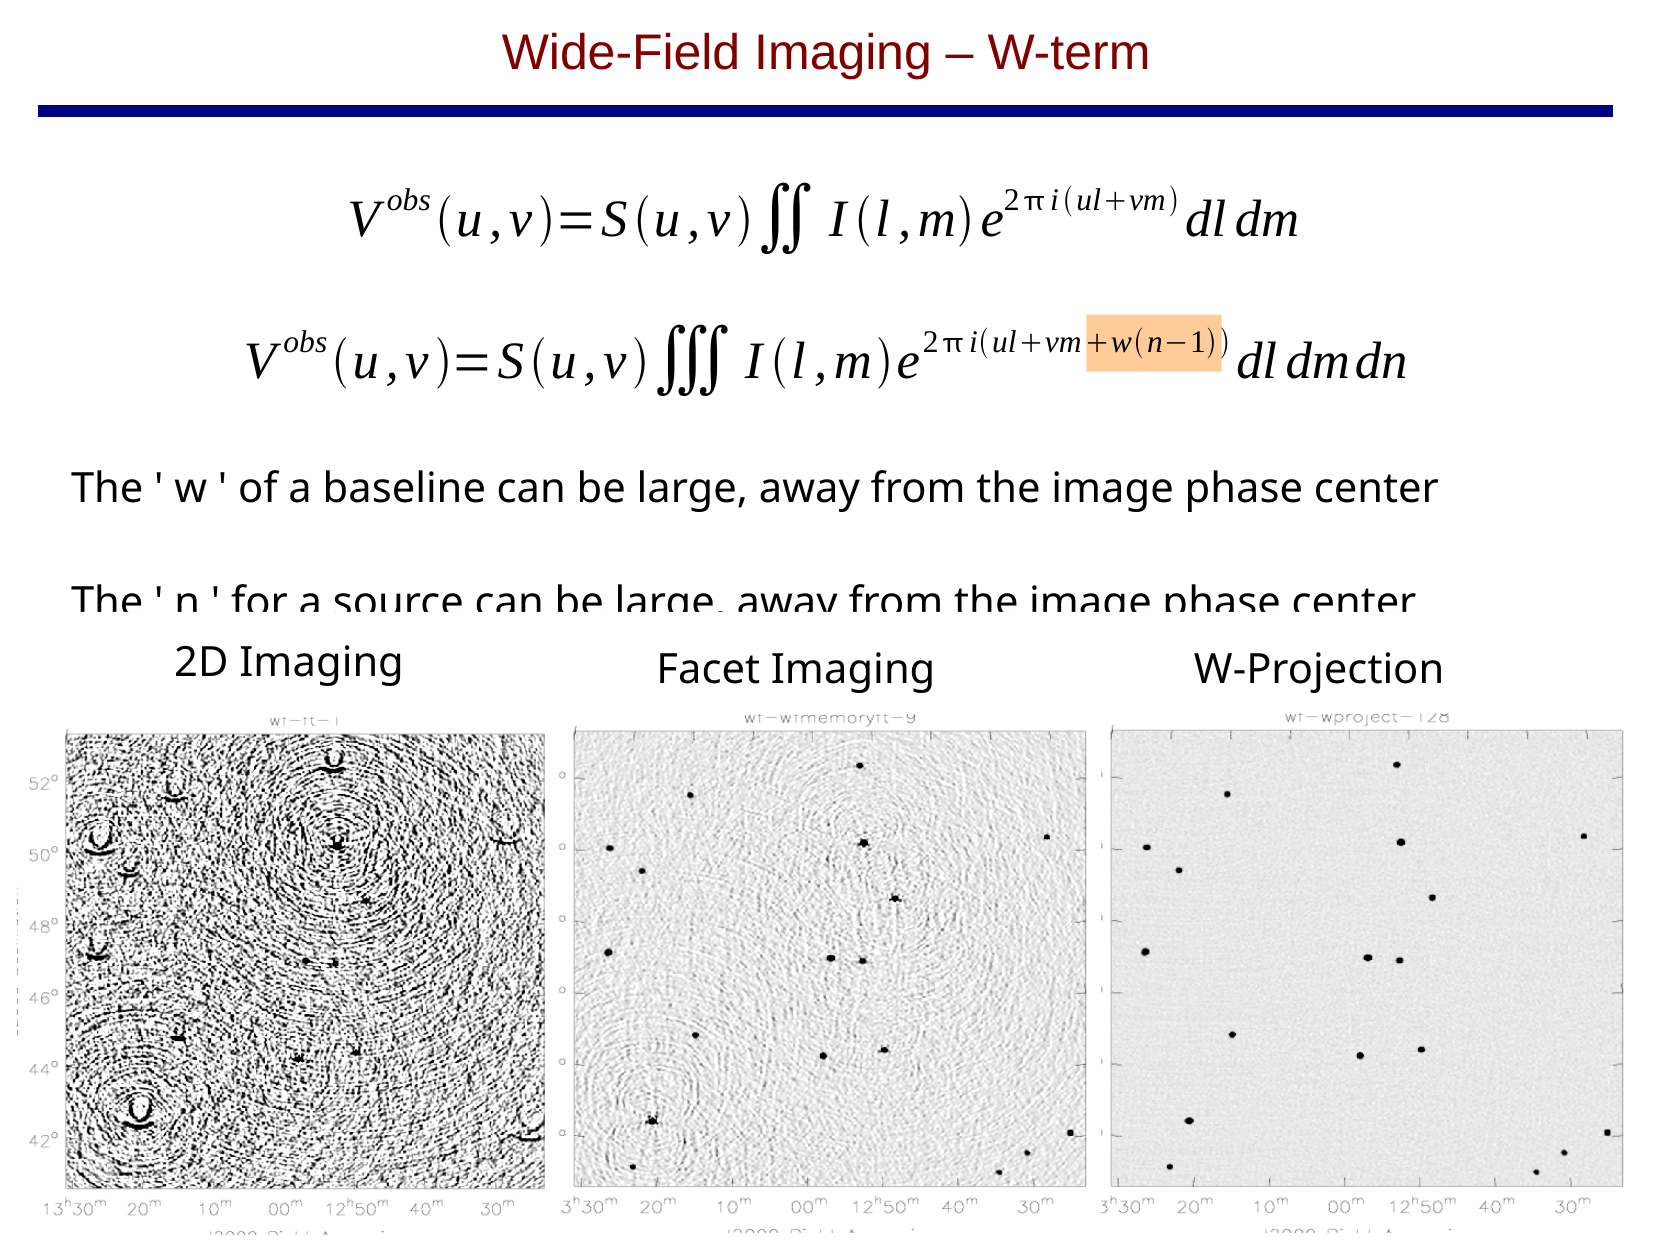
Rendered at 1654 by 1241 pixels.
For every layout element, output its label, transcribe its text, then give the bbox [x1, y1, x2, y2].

text_box Facet Imaging [641, 631, 1044, 695]
text_box [10, 611, 1639, 712]
chart [230, 319, 1421, 400]
text_box 2D Imaging [159, 624, 465, 688]
text_box The ' w ' of a baseline can be large, away from the image phase center The ' n ' for a source can be large, away from the image phase center [56, 450, 1653, 611]
chart [334, 177, 1310, 258]
picture [16, 713, 1639, 1235]
text_box [1086, 314, 1222, 319]
title Wide-Field Imaging – W-term [82, 15, 1571, 89]
text_box W-Projection [1179, 631, 1582, 695]
